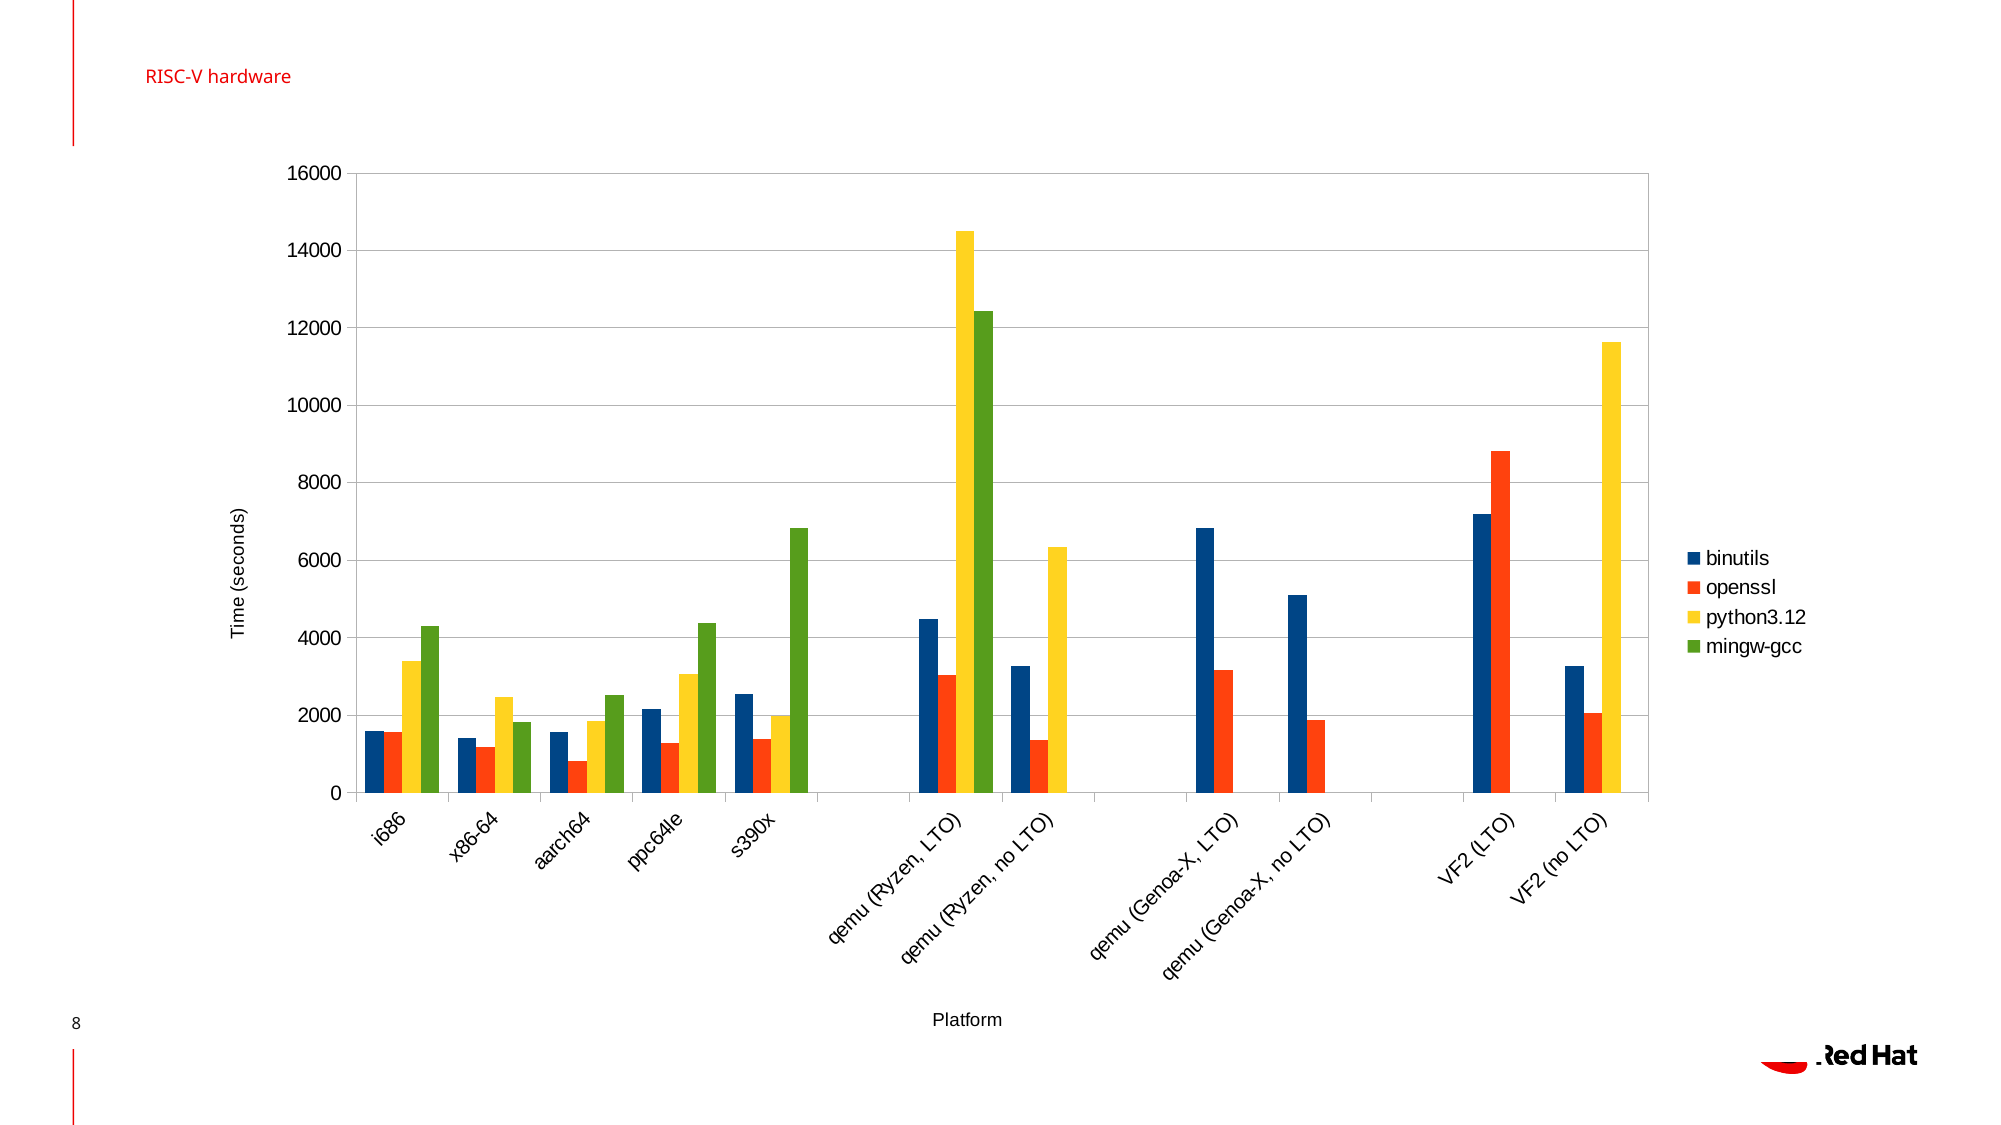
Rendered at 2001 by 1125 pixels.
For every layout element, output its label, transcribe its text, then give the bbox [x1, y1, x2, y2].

picture [1757, 1035, 1918, 1074]
chart [194, 143, 1826, 1062]
text_box RISC-V hardware [73, 9, 918, 144]
